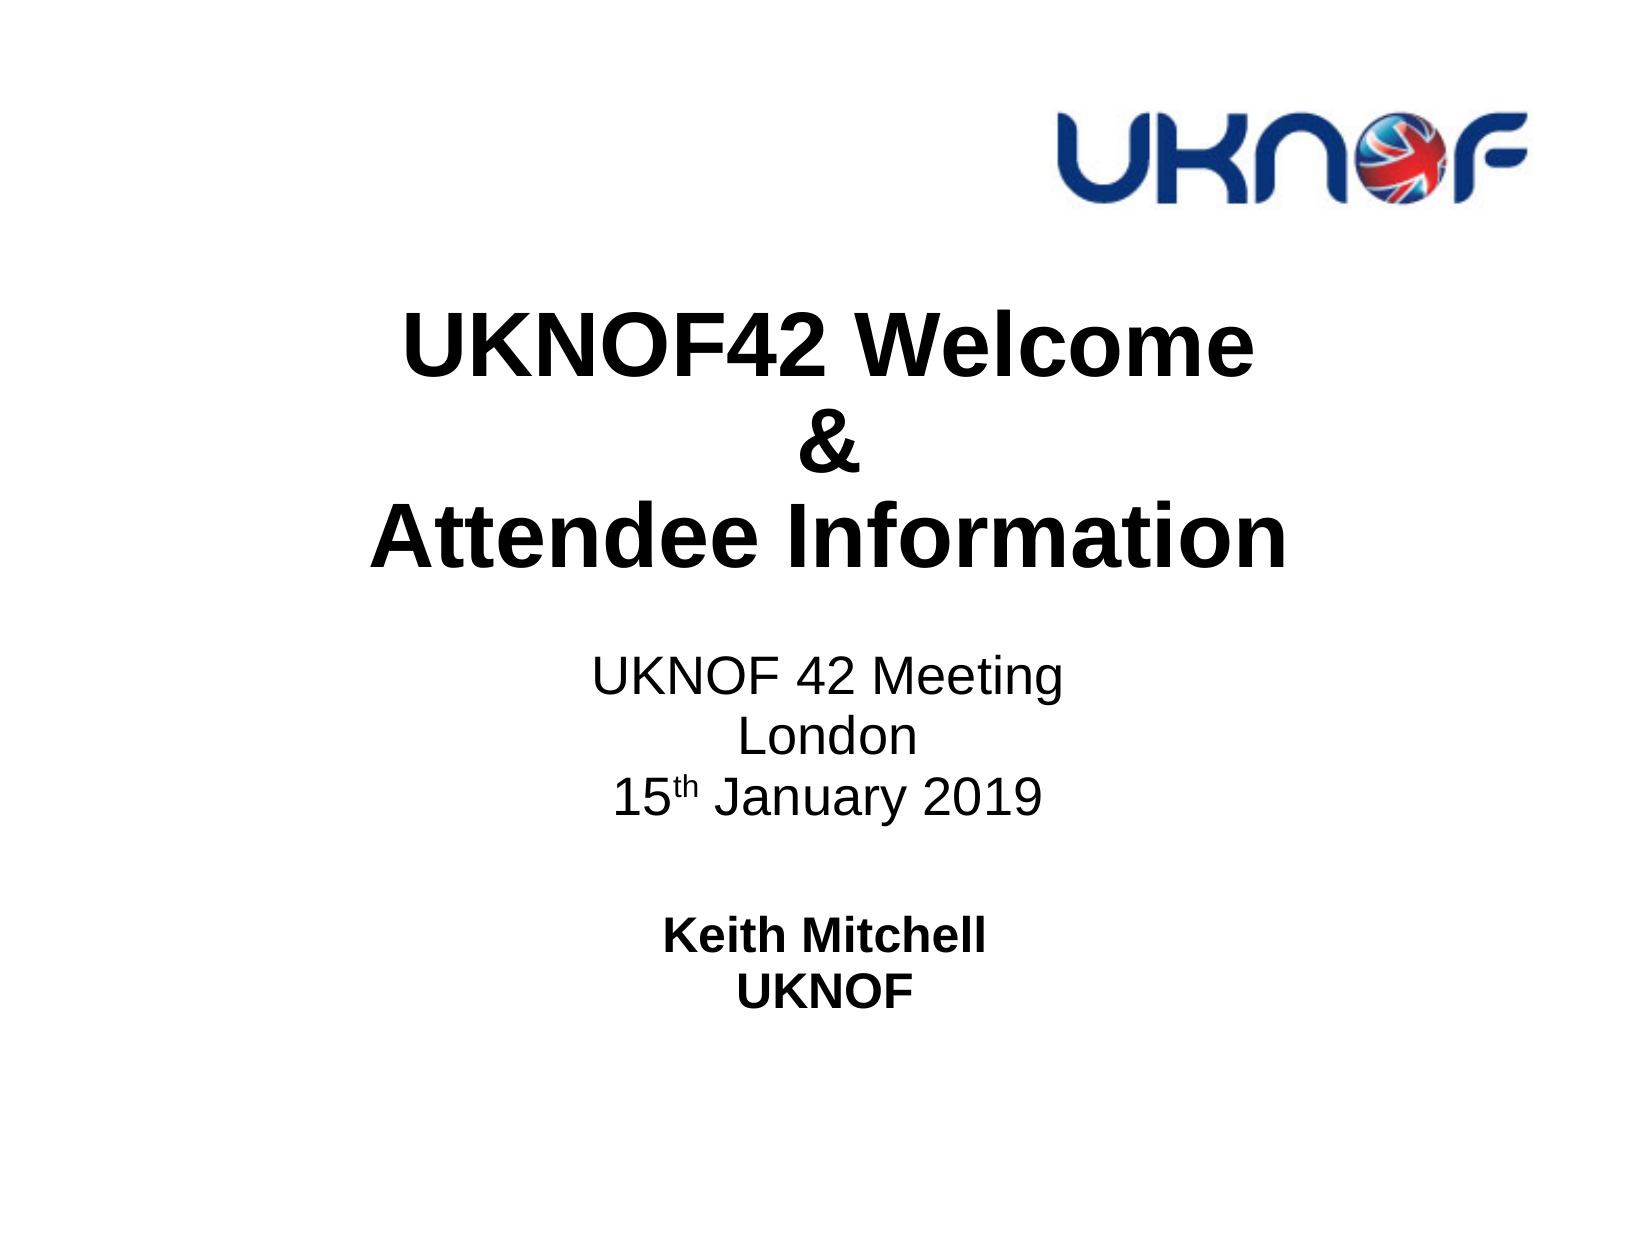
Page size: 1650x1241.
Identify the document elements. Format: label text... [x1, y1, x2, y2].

text_box UKNOF 42 Meeting London 15th January 2019 [576, 637, 1081, 835]
picture [1050, 93, 1536, 225]
text_box UKNOF42 Welcome & Attendee Information [353, 292, 1306, 595]
text_box Keith Mitchell UKNOF [618, 899, 1032, 1027]
